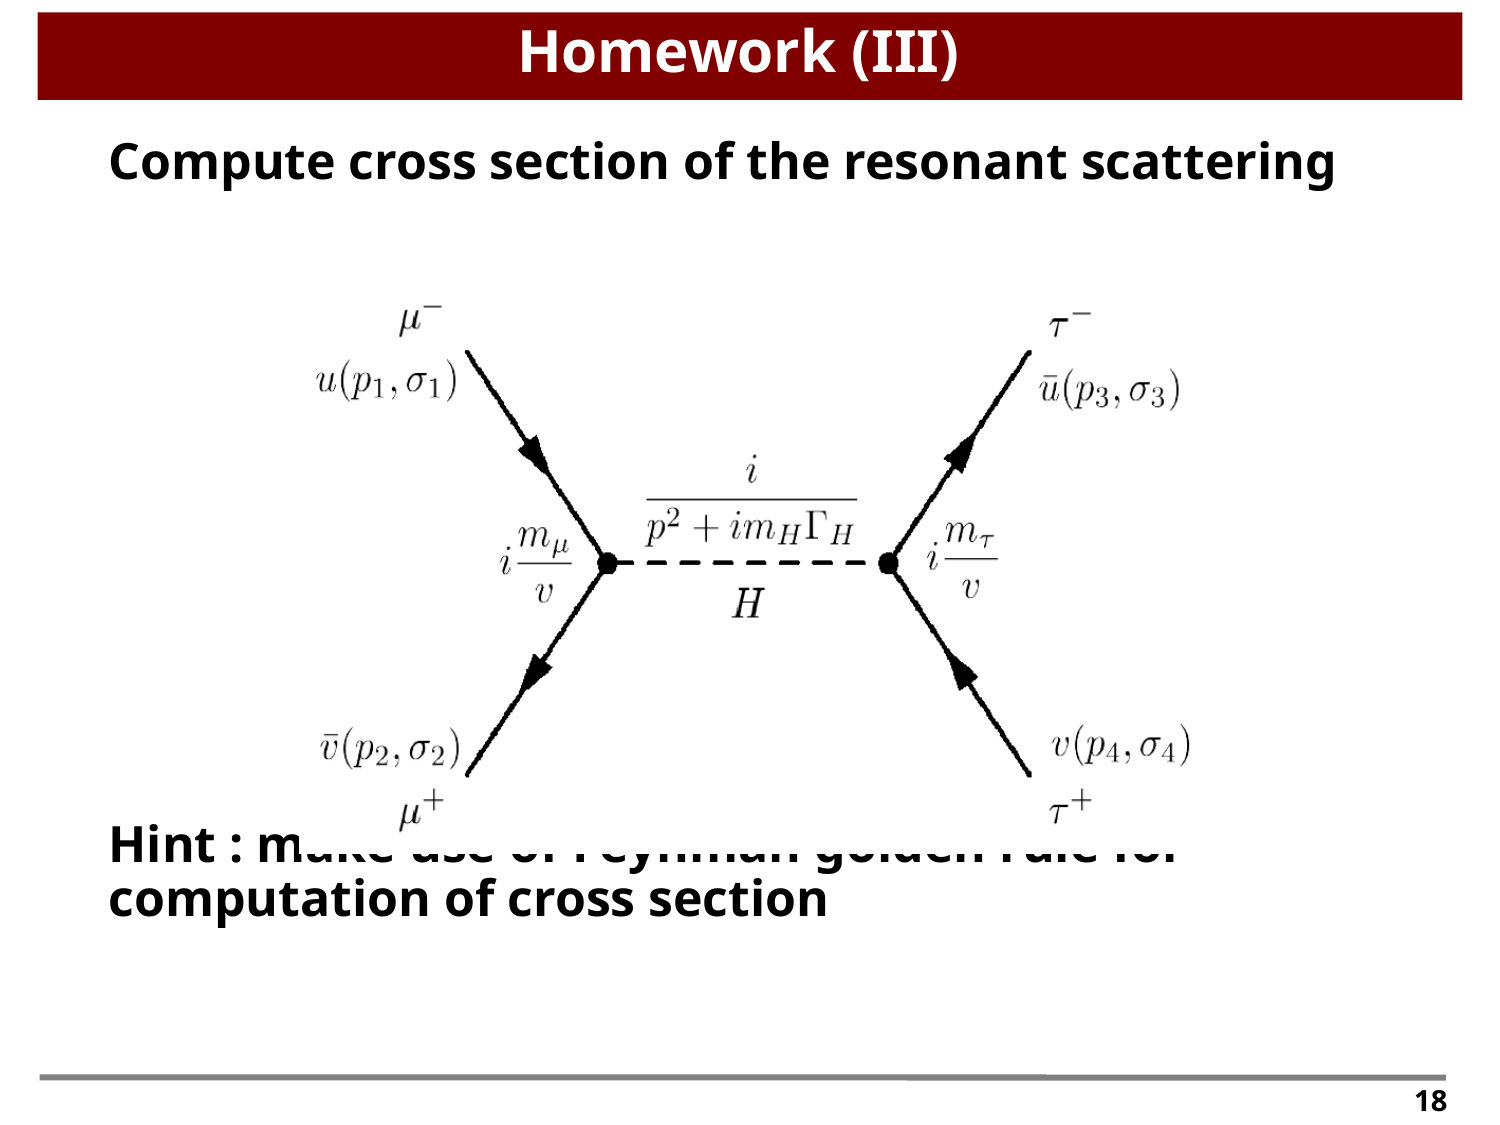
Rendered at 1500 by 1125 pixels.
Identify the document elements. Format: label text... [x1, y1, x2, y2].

picture [299, 276, 1205, 855]
list Compute cross section of the resonant scattering Hint : make use of Feynman golden rule for computation of cross section [37, 129, 1444, 991]
title Homework (III) [132, 12, 1345, 96]
